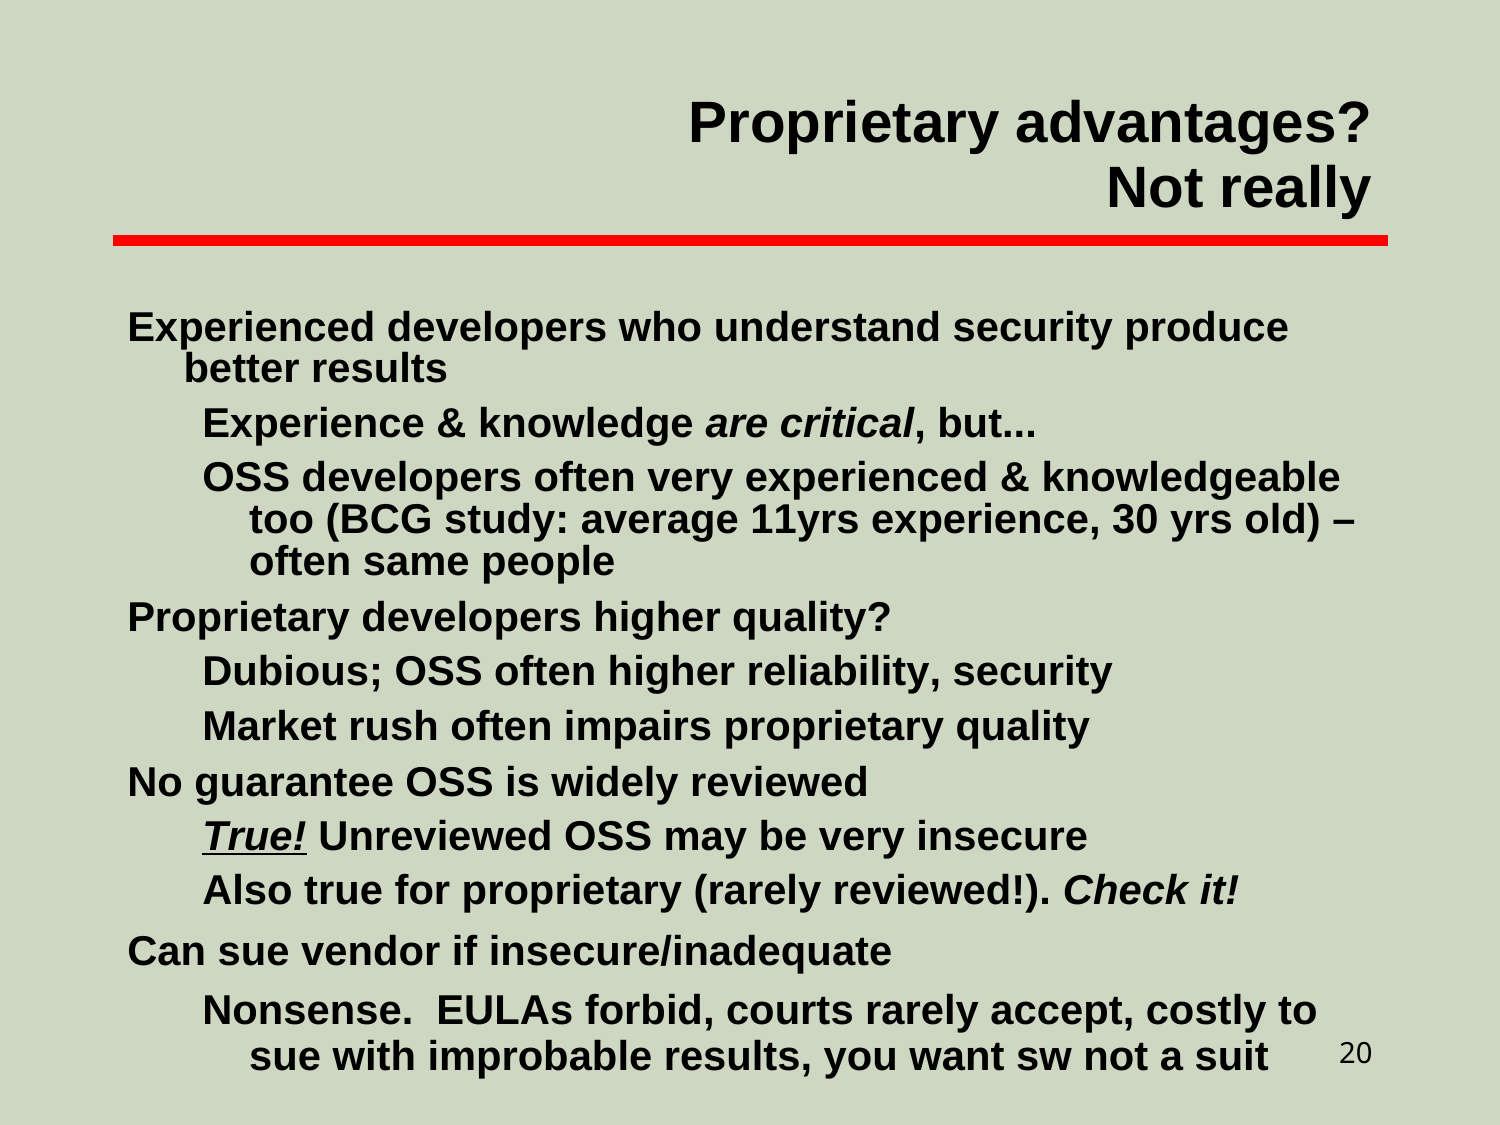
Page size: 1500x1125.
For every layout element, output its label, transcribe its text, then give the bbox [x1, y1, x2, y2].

title Proprietary advantages? Not really [337, 81, 1388, 228]
list Experienced developers who understand security produce better results Experience & knowledge are critical, but... OSS developers often very experienced & knowledgeable too (BCG study: average 11yrs experience, 30 yrs old) – often same people Proprietary developers higher quality? Dubious; OSS often higher reliability, security Market rush often impairs proprietary quality No guarantee OSS is widely reviewed True! Unreviewed OSS may be very insecure Also true for proprietary (rarely reviewed!). Check it! Can sue vendor if insecure/inadequate Nonsense. EULAs forbid, courts rarely accept, costly to sue with improbable results, you want sw not a suit [112, 299, 1388, 1092]
